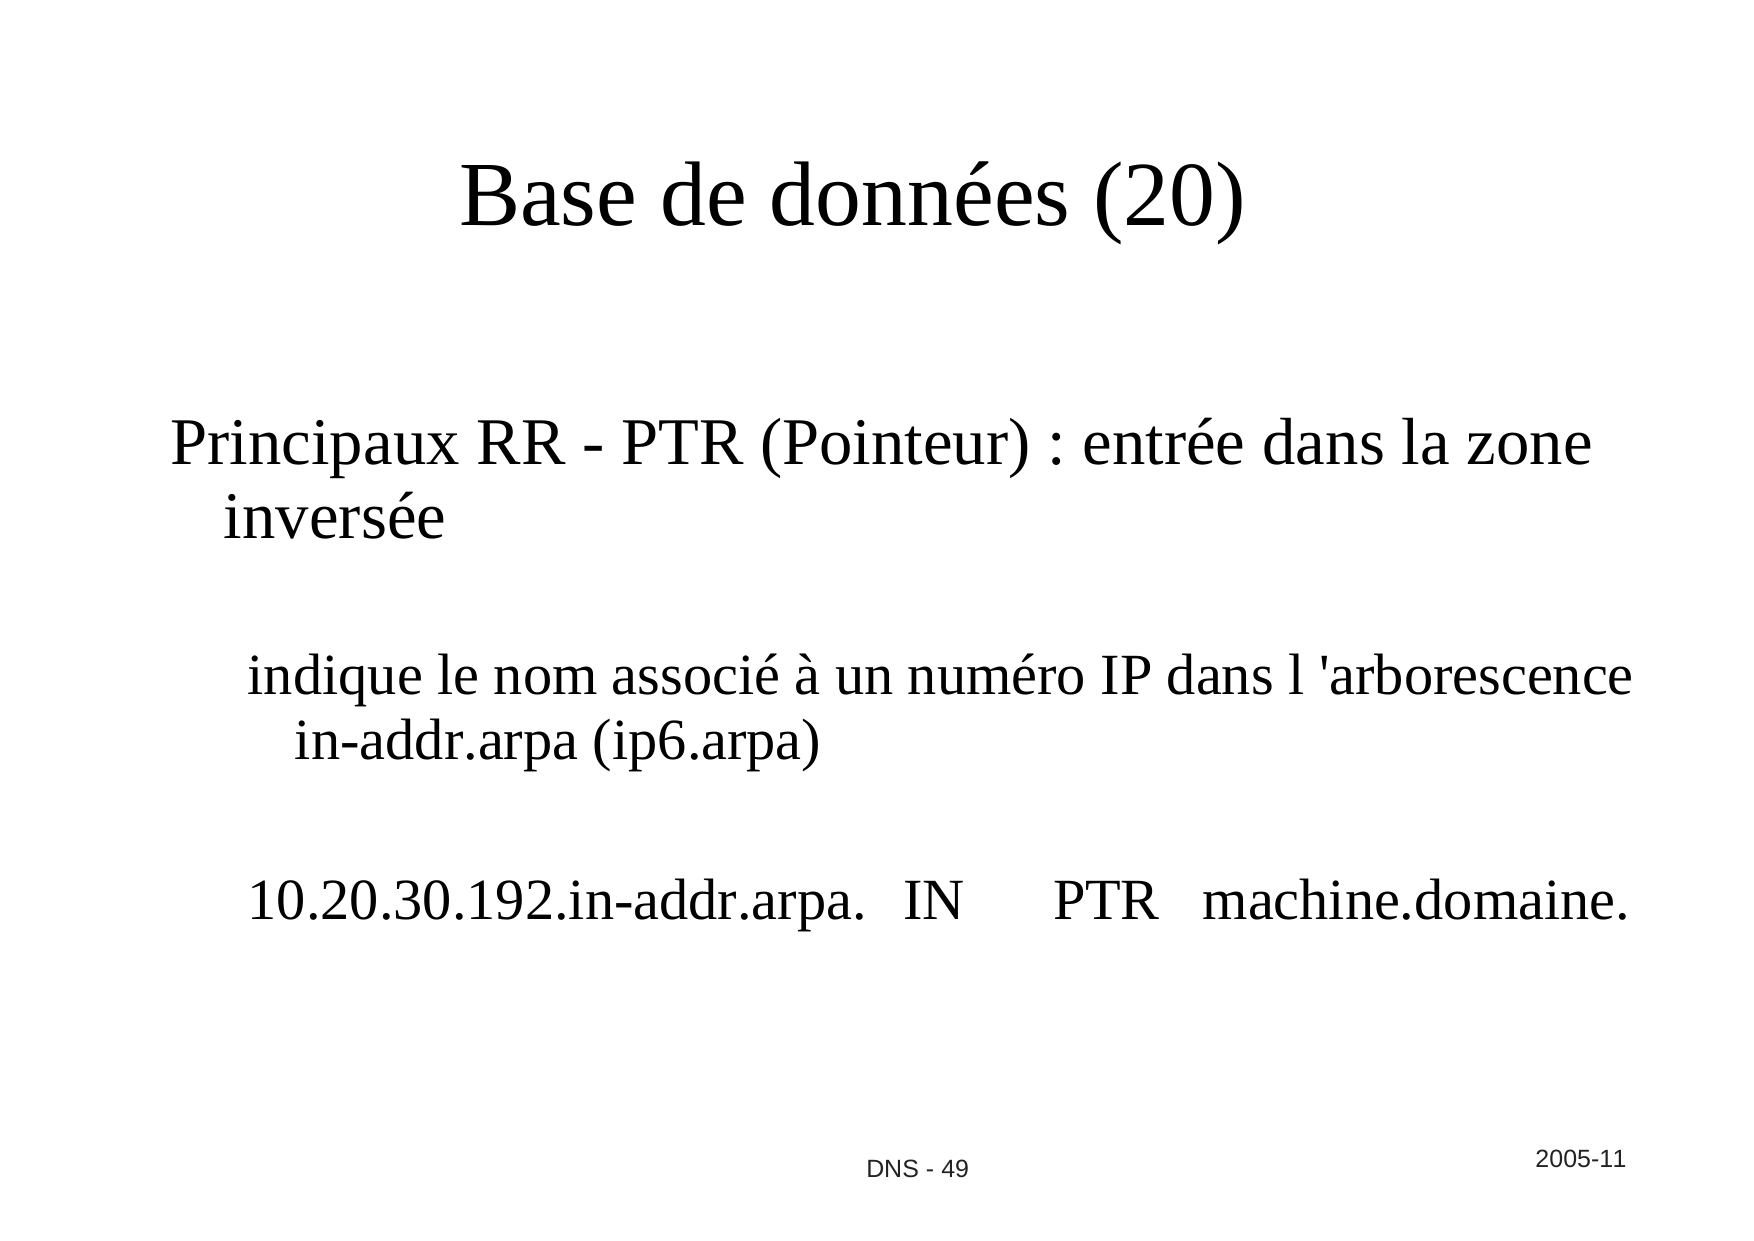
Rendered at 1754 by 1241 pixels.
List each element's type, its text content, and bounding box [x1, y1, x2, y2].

list Principaux RR - PTR (Pointeur) : entrée dans la zone inversée indique le nom associé à un numéro IP dans l 'arborescence in-addr.arpa (ip6.arpa) 10.20.30.192.in-addr.arpa. IN PTR machine.domaine. [138, 397, 1686, 1011]
title Base de données (20) [174, 109, 1533, 280]
